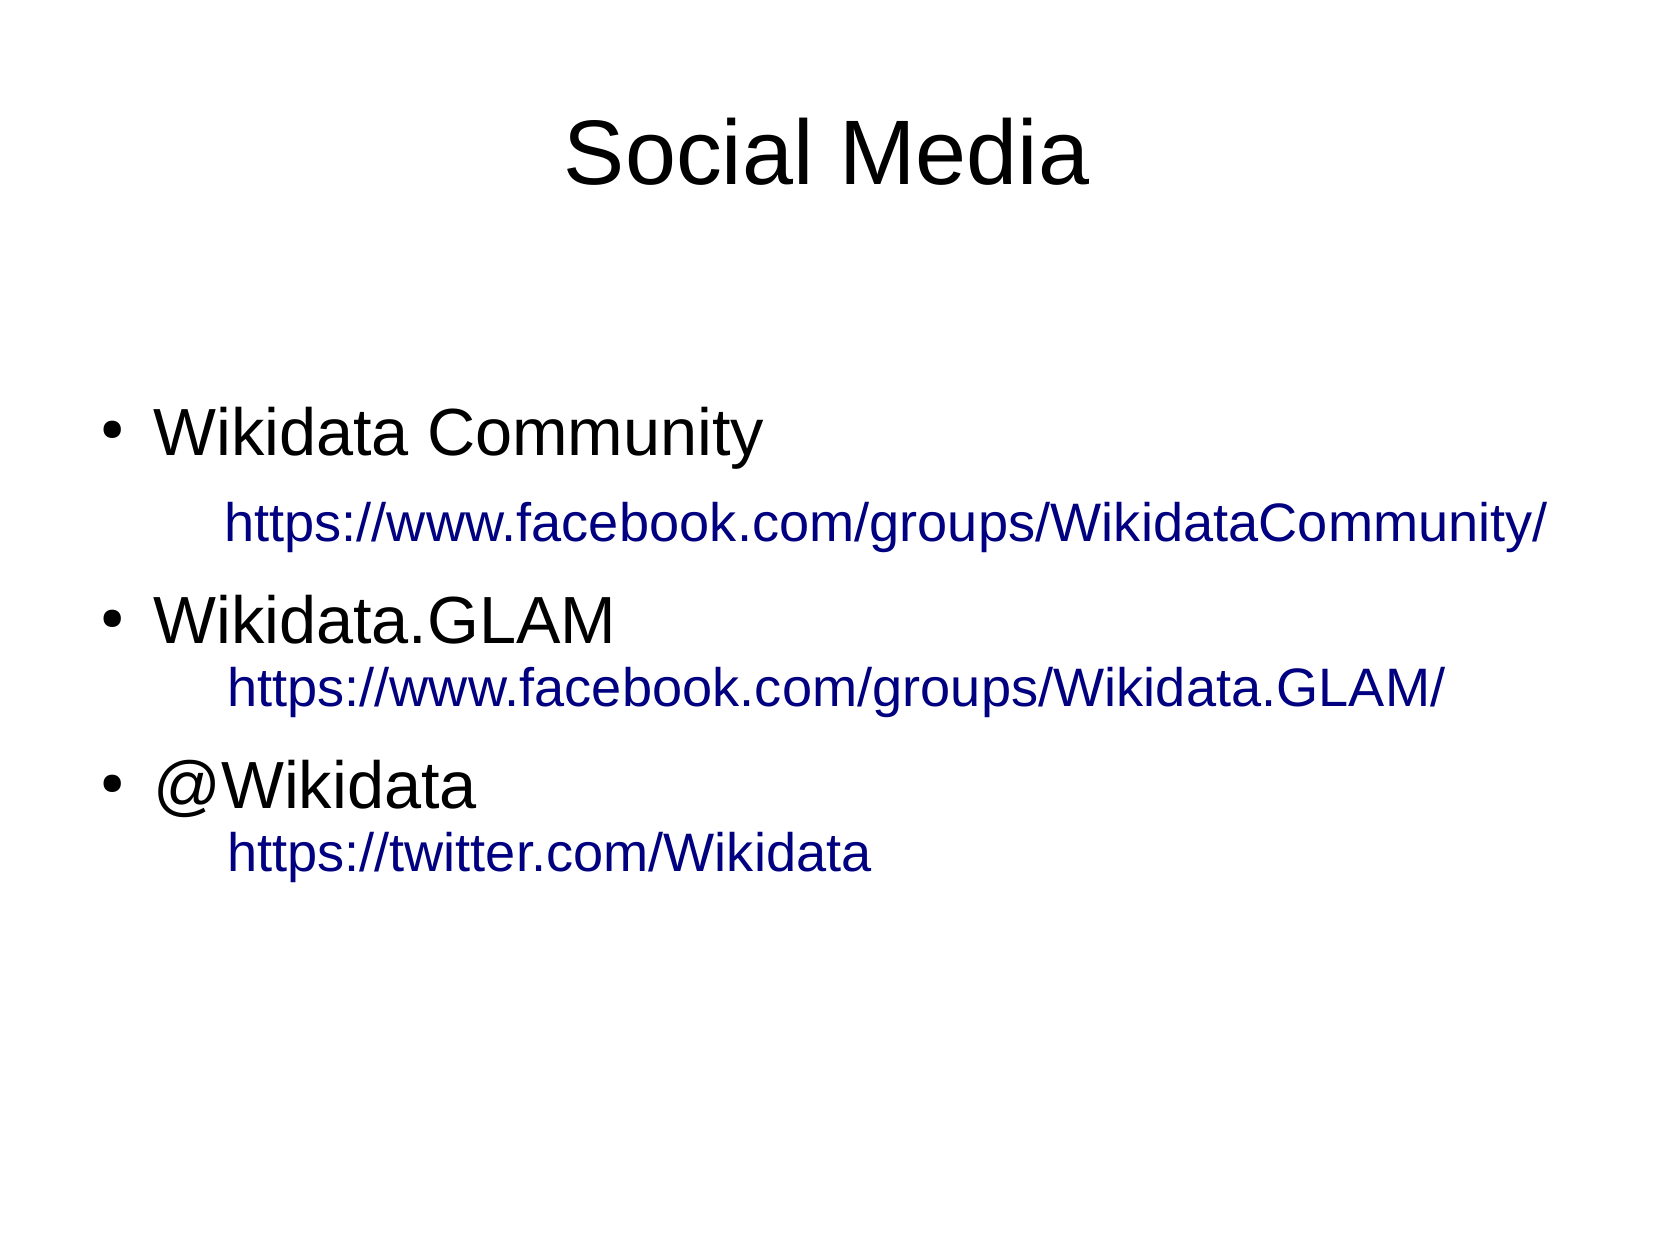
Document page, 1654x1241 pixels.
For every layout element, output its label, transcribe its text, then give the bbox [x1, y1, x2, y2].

list Wikidata Community https://www.facebook.com/groups/WikidataCommunity/ Wikidata.GLAM https://www.facebook.com/groups/Wikidata.GLAM/ @Wikidata https://twitter.com/Wikidata [82, 290, 1571, 1010]
title Social Media [82, 49, 1571, 257]
